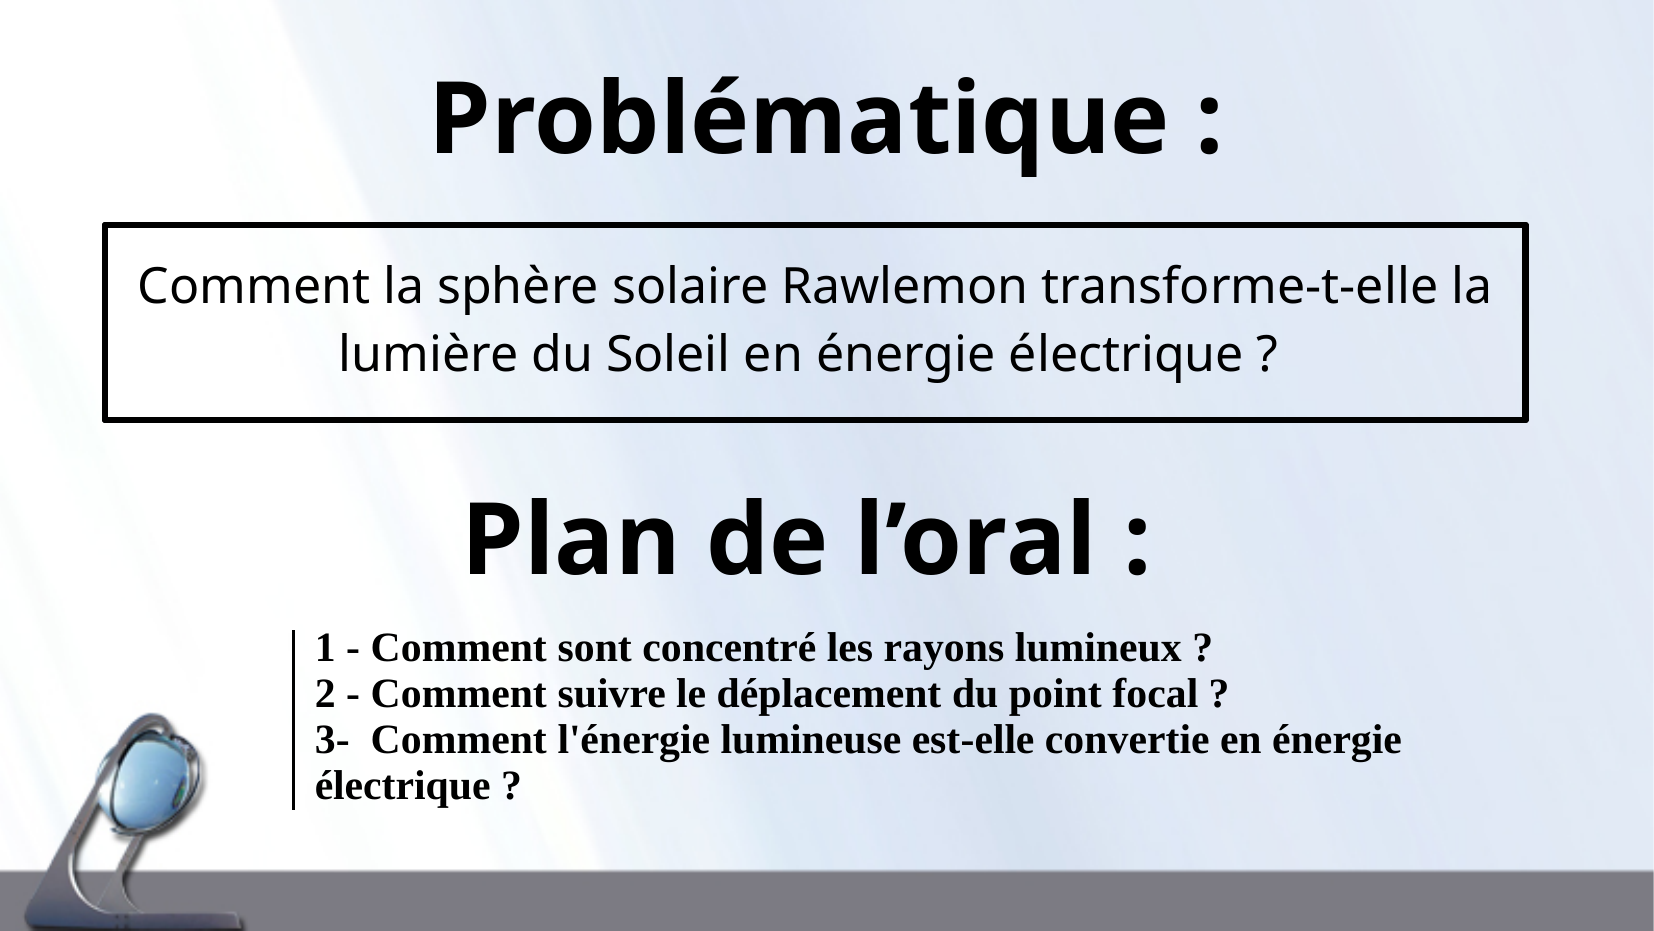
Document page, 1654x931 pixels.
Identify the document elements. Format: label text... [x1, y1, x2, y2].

title Plan de l’oral : [62, 458, 1551, 614]
title Problématique : [82, 37, 1571, 193]
text_box Comment la sphère solaire Rawlemon transforme-t-elle la lumière du Soleil en énergie électrique ? [108, 242, 1522, 397]
text_box 1 - Comment sont concentré les rayons lumineux ? 2 - Comment suivre le déplacement du point focal ? 3- Comment l'énergie lumineuse est-elle convertie en énergie électrique ? [300, 616, 1518, 817]
picture [0, 0, 1654, 931]
